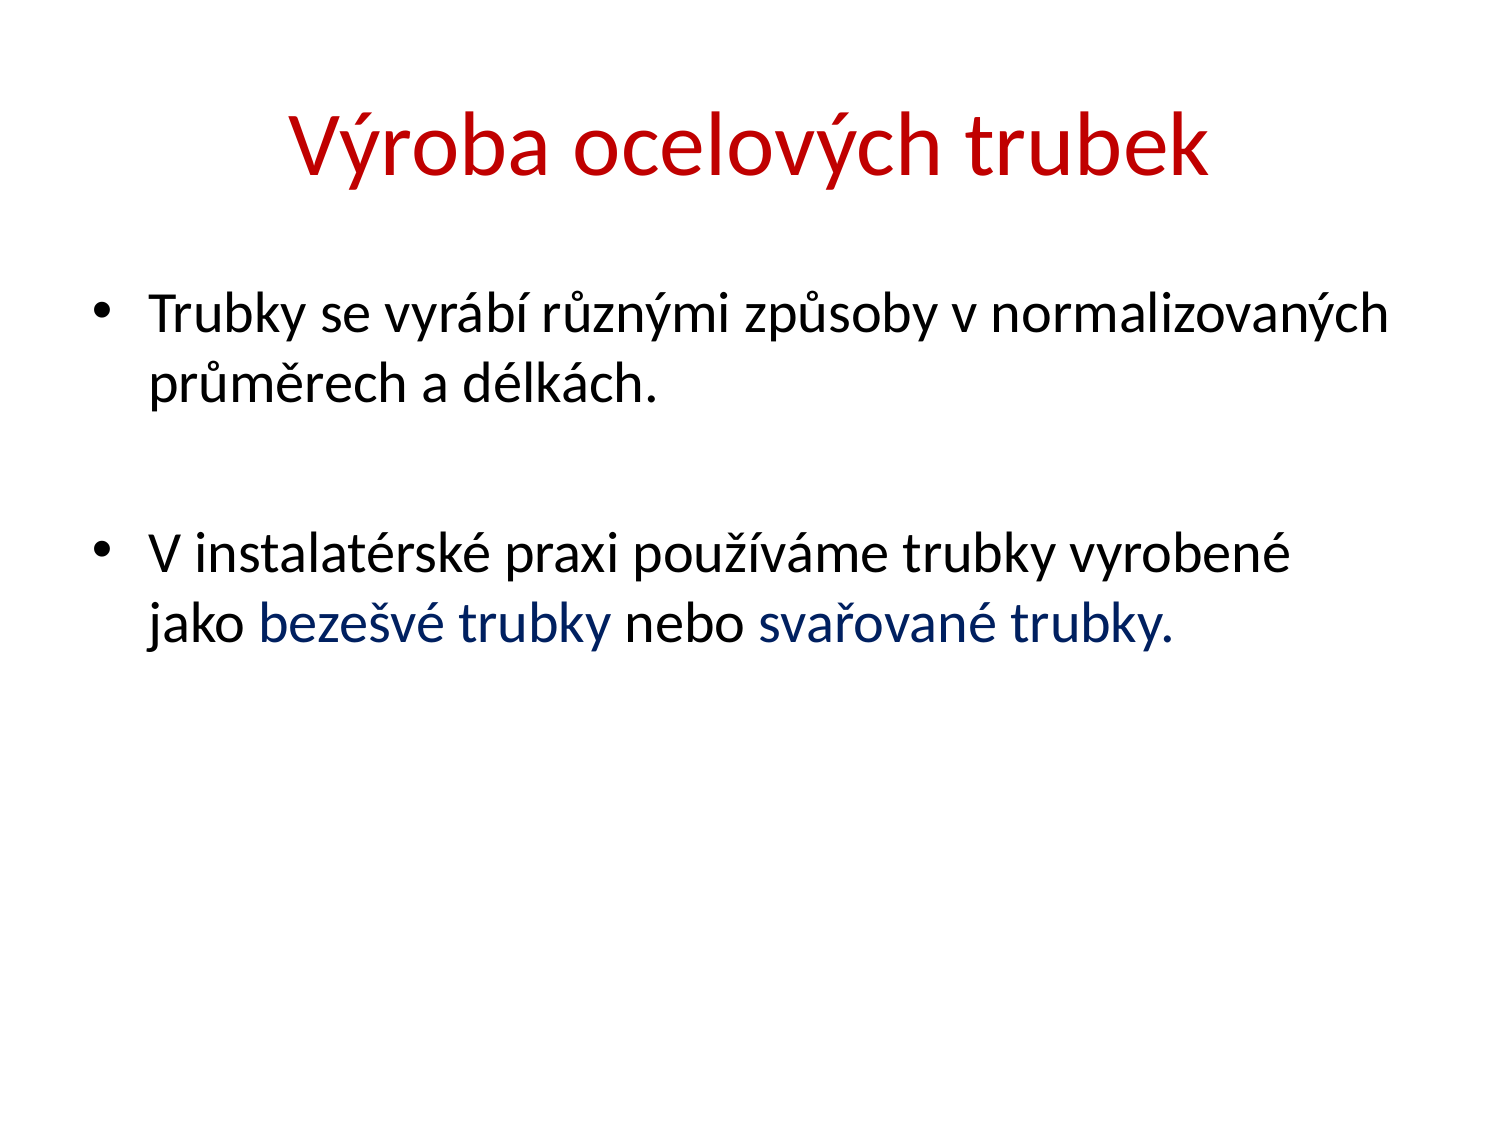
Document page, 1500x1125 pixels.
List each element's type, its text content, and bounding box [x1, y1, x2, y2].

title Výroba ocelových trubek [75, 45, 1426, 233]
list Trubky se vyrábí různými způsoby v normalizovaných průměrech a délkách. V instalatérské praxi používáme trubky vyrobené jako bezešvé trubky nebo svařované trubky. [76, 267, 1427, 1010]
